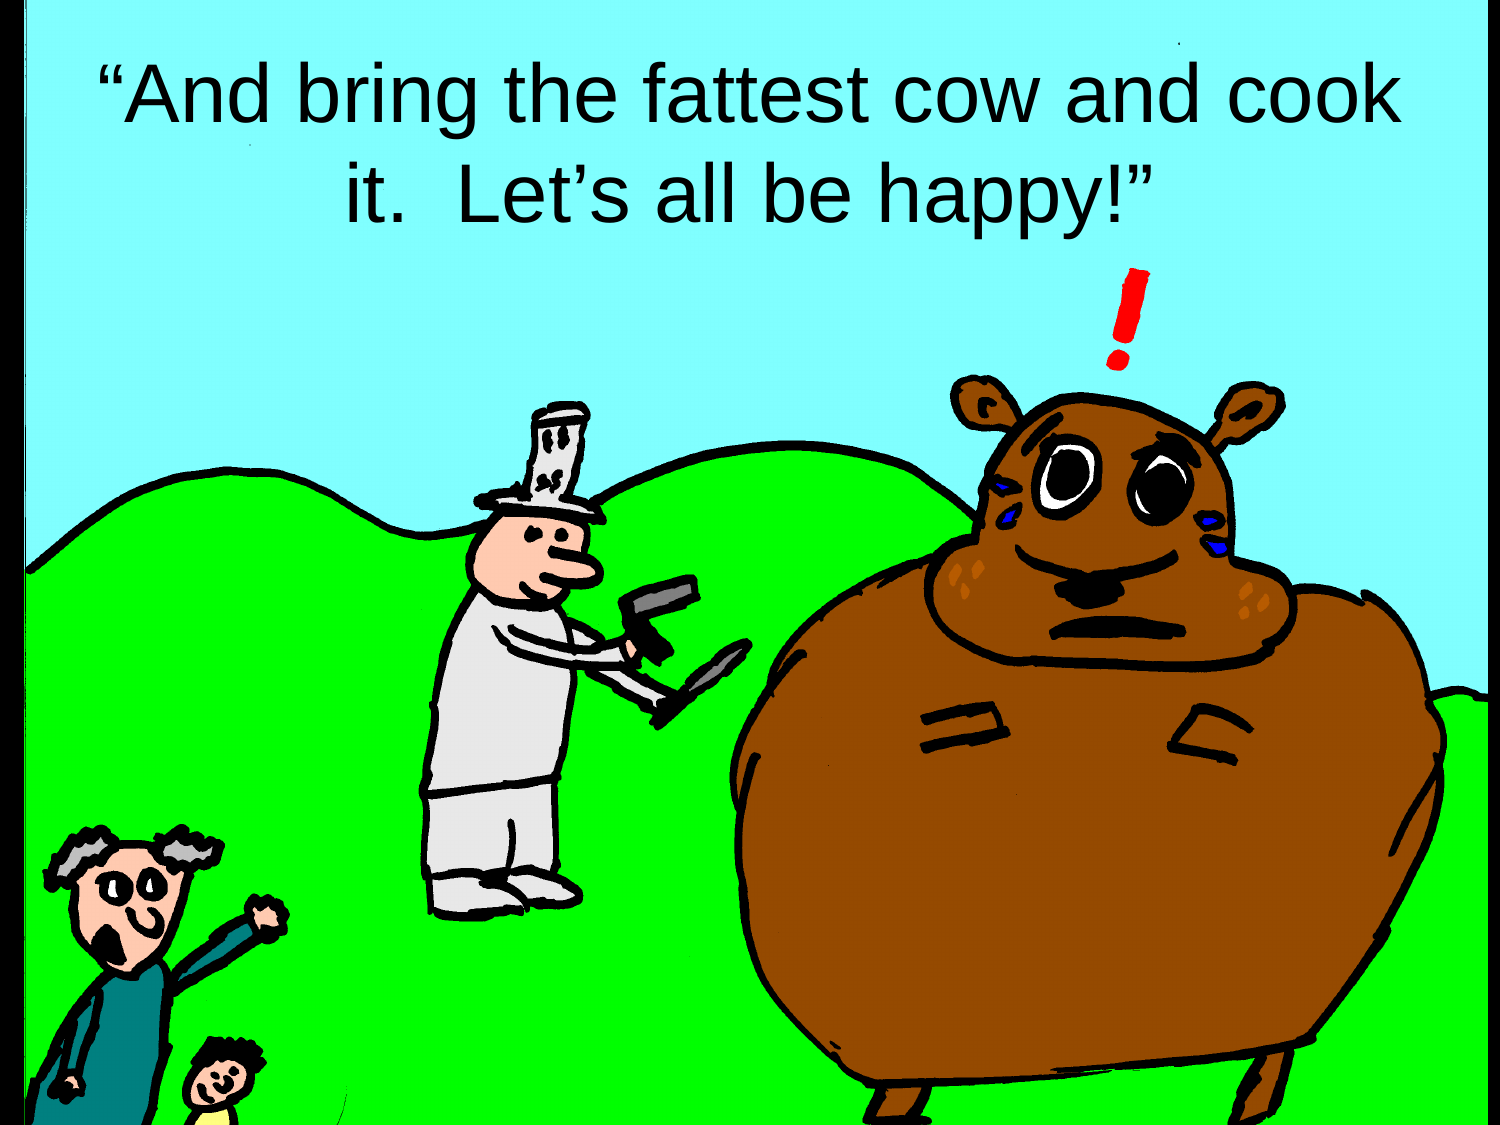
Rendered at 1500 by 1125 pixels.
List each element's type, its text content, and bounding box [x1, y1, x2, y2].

picture [24, 0, 1488, 1125]
title “And bring the fattest cow and cook it. Let’s all be happy!” [75, 31, 1426, 247]
